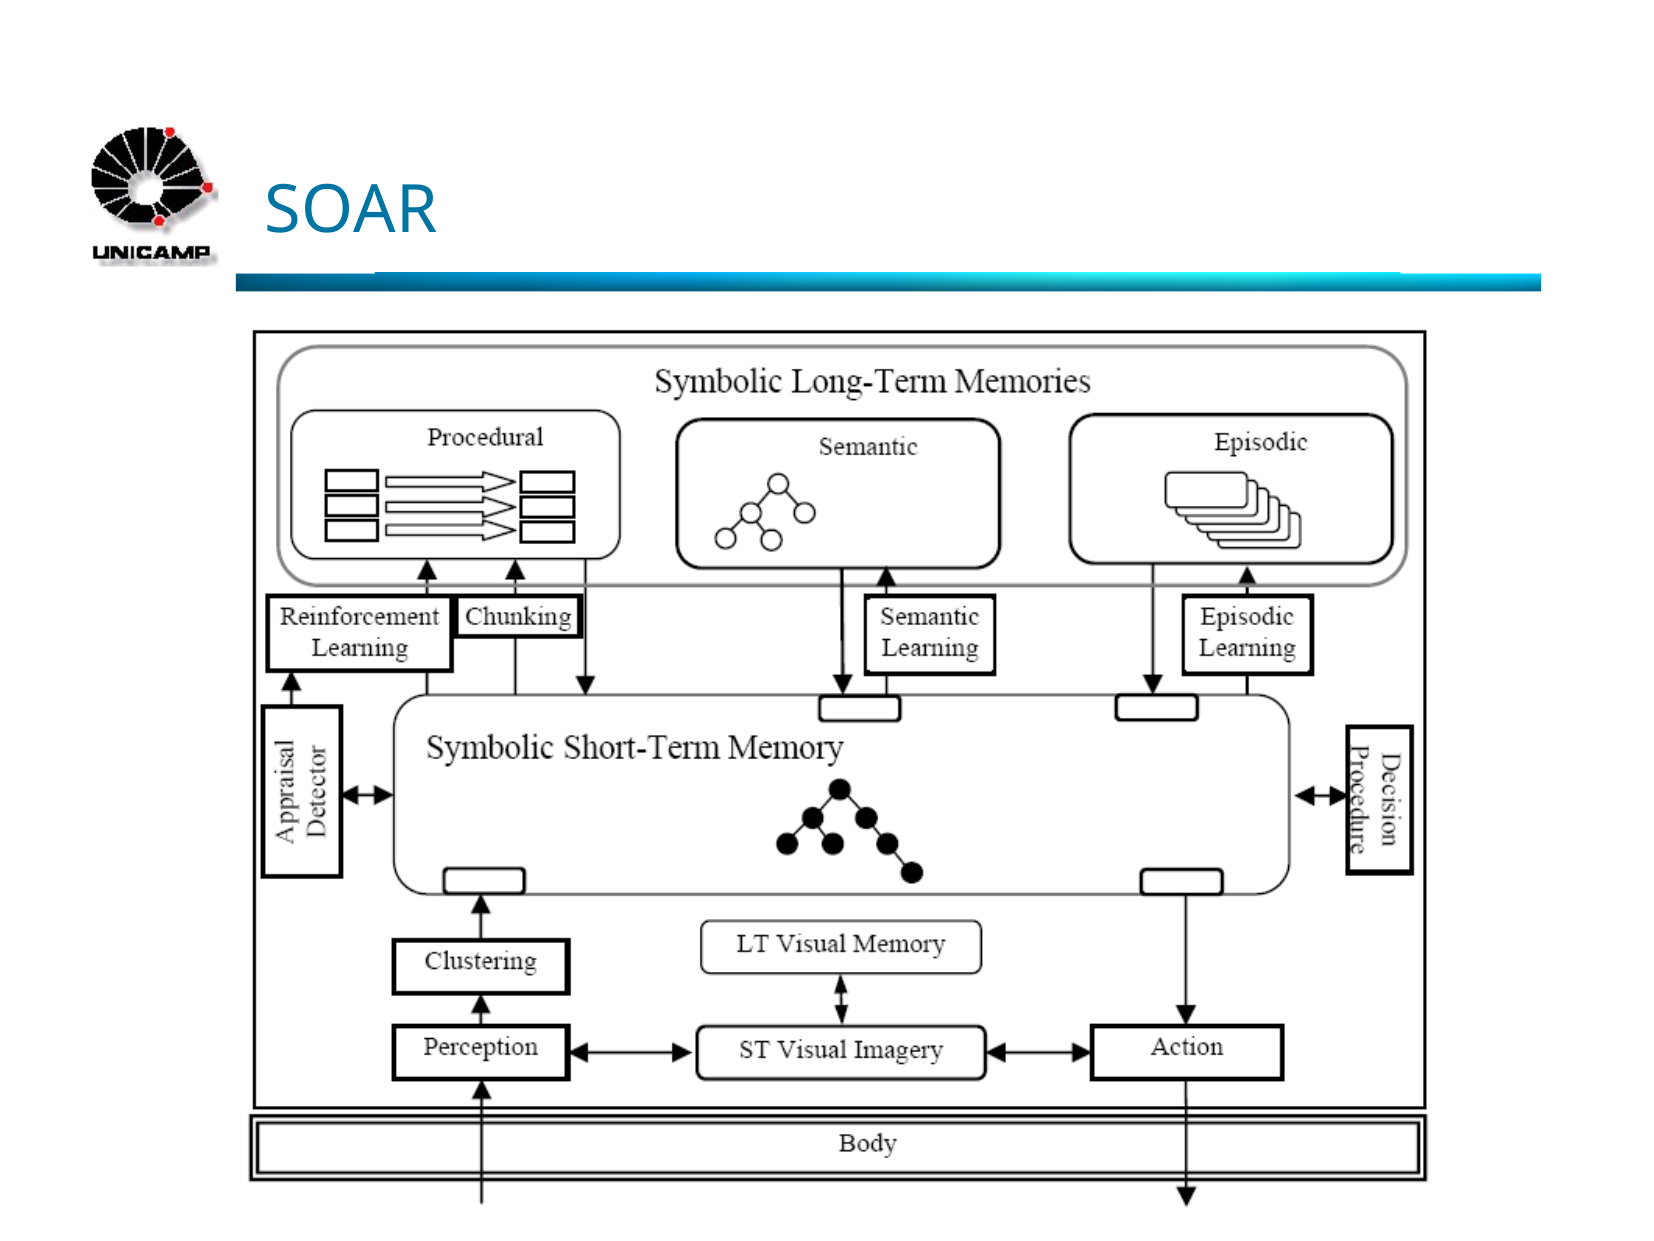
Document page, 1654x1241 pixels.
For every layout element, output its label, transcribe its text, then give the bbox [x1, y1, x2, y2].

title SOAR [264, 57, 1534, 250]
picture [236, 318, 1447, 1211]
picture [125, 272, 1654, 295]
